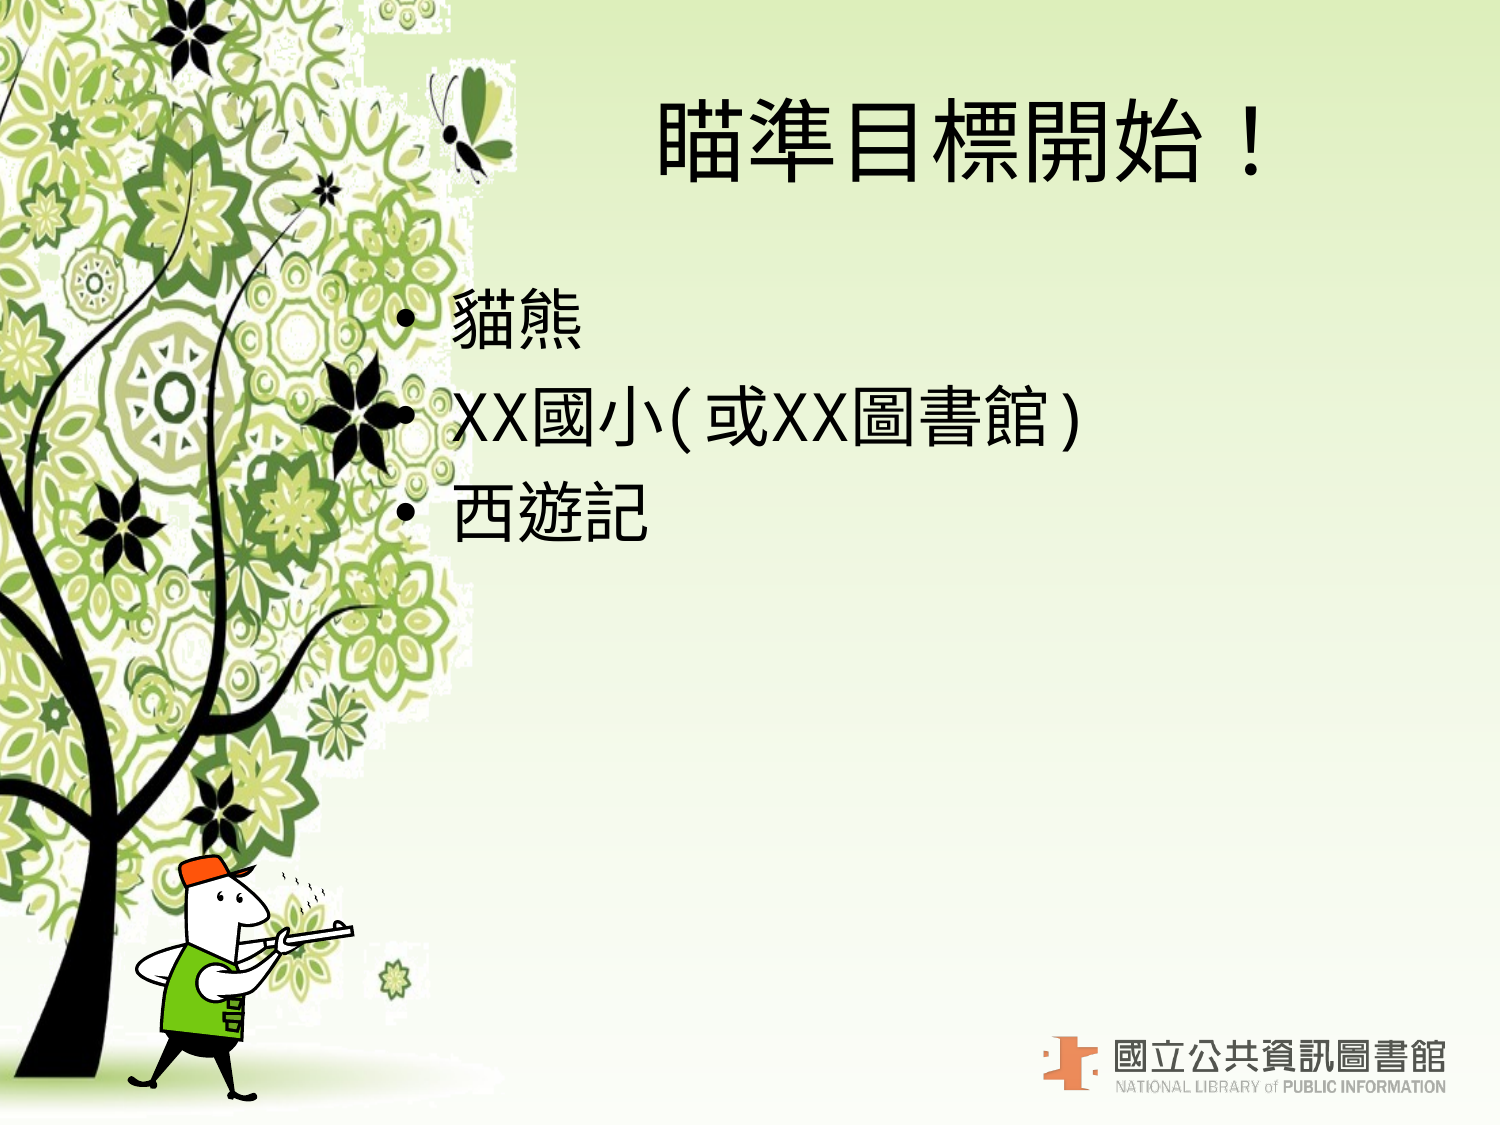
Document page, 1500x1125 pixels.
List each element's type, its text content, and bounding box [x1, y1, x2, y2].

picture [0, 0, 581, 1125]
title 瞄準目標開始！ [527, 45, 1426, 233]
text_box [581, 0, 1500, 1125]
list 貓熊 XX國小(或XX圖書館) 西遊記 [386, 262, 1426, 1005]
